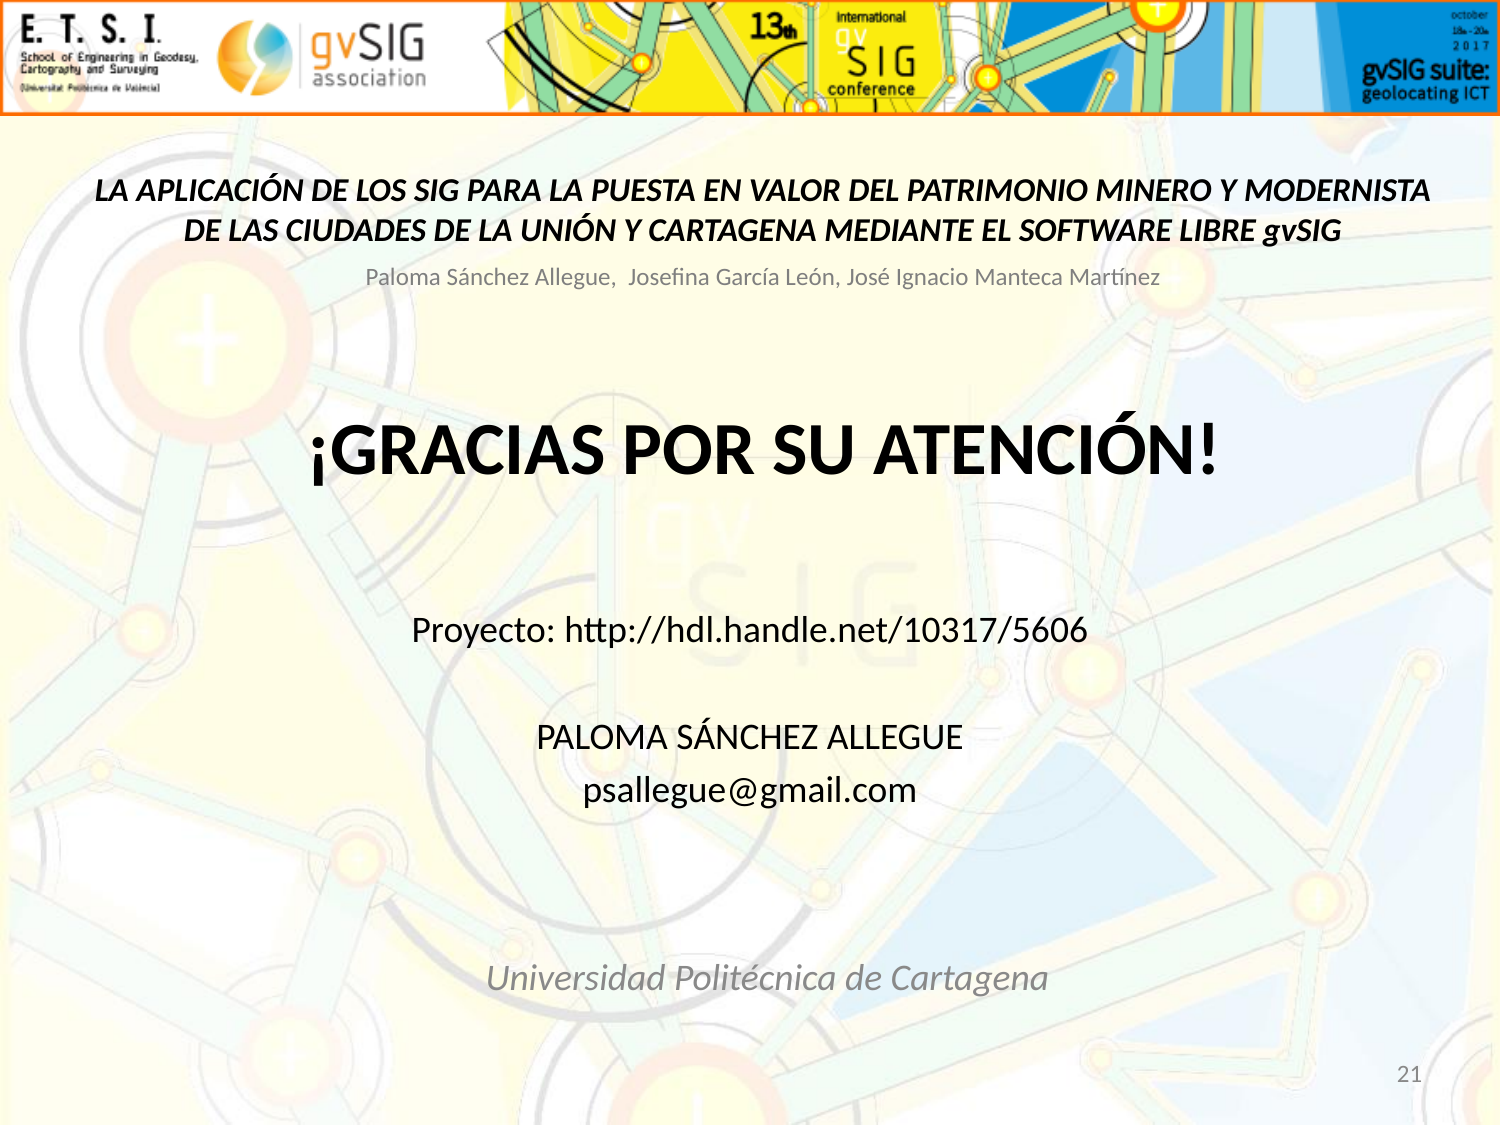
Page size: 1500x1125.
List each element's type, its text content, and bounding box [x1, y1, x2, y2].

text_box <número> [1381, 1042, 1500, 1103]
text_box Universidad Politécnica de Cartagena [395, 945, 1140, 1005]
title LA APLICACIÓN DE LOS SIG PARA LA PUESTA EN VALOR DEL PATRIMONIO MINERO Y MODERNISTA DE LAS CIUDADES DE LA UNIÓN Y CARTAGENA MEDIANTE EL SOFTWARE LIBRE gvSIG Paloma Sánchez Allegue, Josefina García León, José Ignacio Manteca Martínez [70, 160, 1457, 257]
text_box ¡GRACIAS POR SU ATENCIÓN! [102, 326, 1426, 563]
text_box Proyecto: http://hdl.handle.net/10317/5606 PALOMA SÁNCHEZ ALLEGUE psallegue@gmail.com [303, 597, 1197, 870]
picture [0, 0, 1500, 1125]
